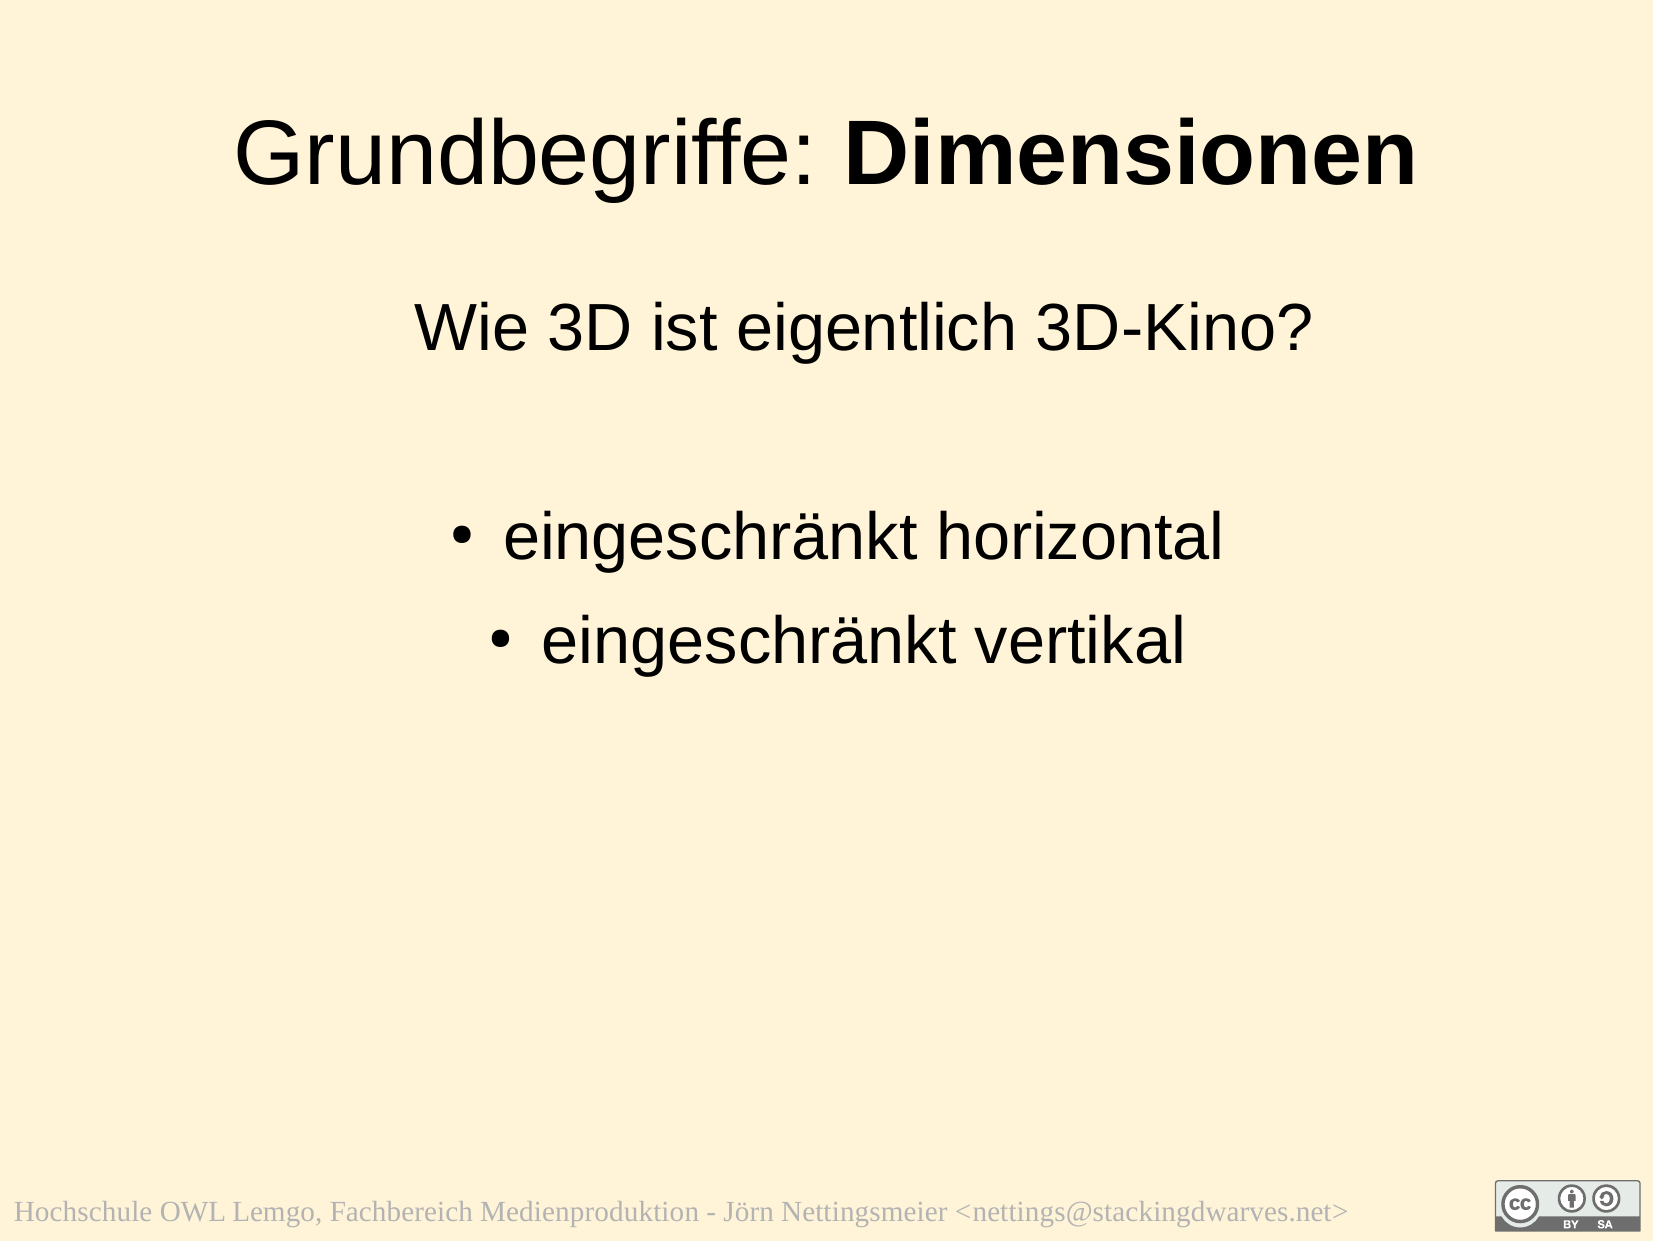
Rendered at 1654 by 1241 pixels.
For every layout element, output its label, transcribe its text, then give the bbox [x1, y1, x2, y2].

list Wie 3D ist eigentlich 3D-Kino? eingeschränkt horizontal eingeschränkt vertikal [82, 290, 1576, 1201]
title Grundbegriffe: Dimensionen [82, 49, 1571, 257]
